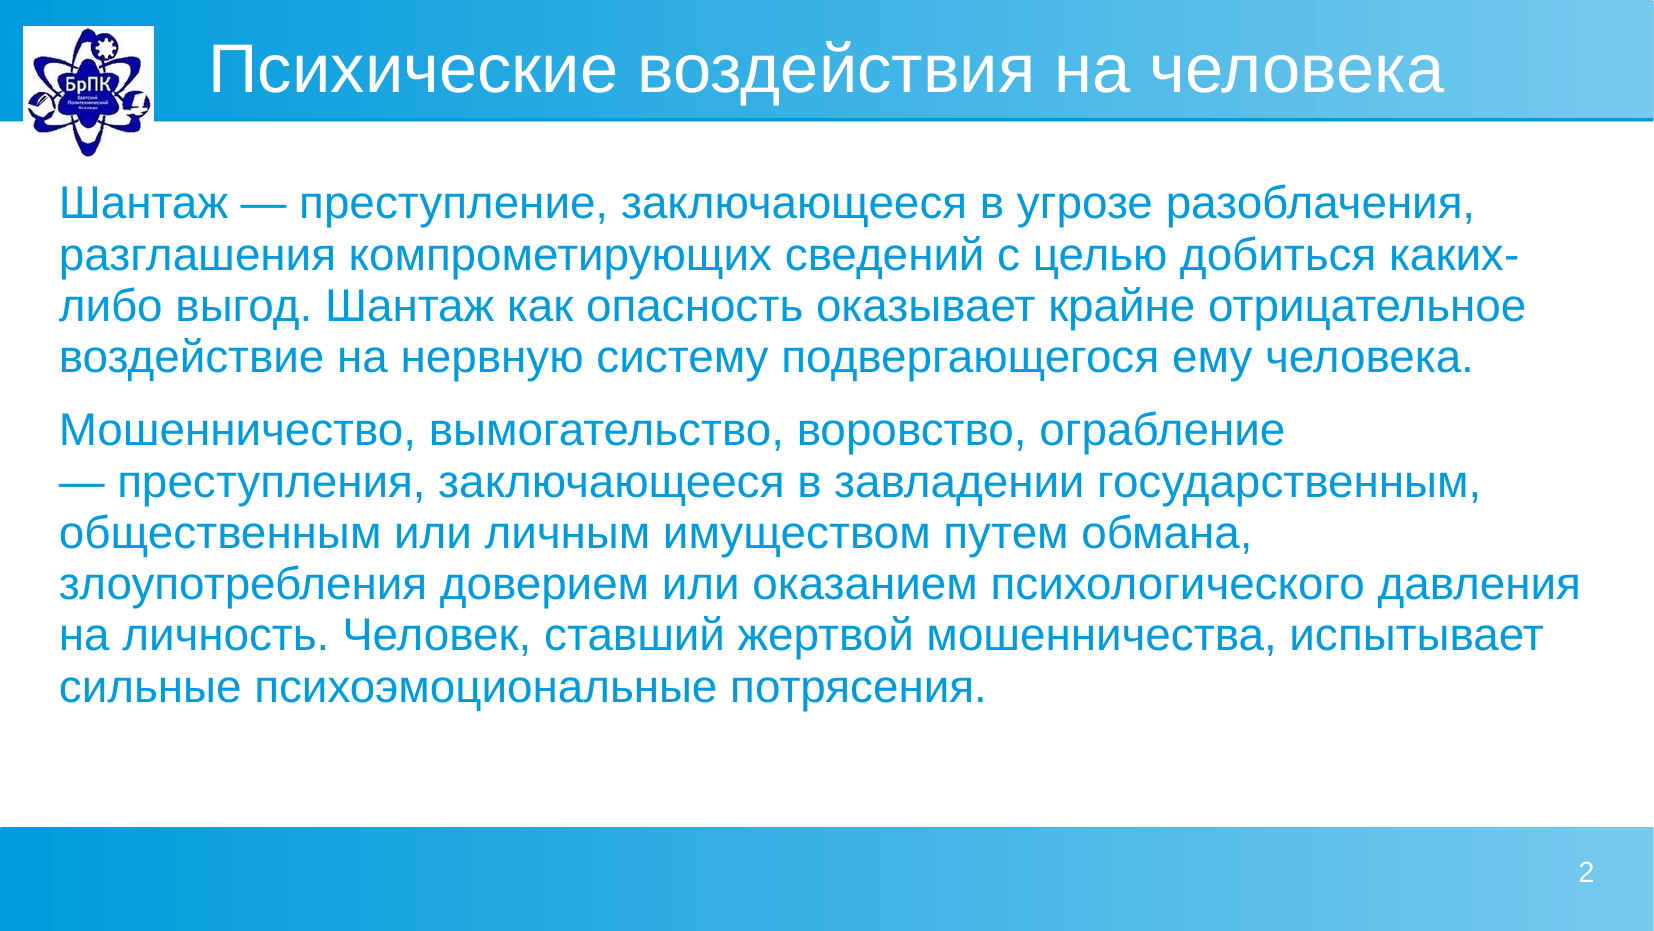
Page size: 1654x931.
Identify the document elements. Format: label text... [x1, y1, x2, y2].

list Шантаж — преступление, заключающееся в угрозе разоблачения, разглашения компрометирующих сведений с целью добиться каких-либо выгод. Шантаж как опасность оказывает крайне отрицательное воздействие на нервную систему подвергающегося ему человека. Мошенничество, вымогательство, воровство, ограбление — преступления, заключающееся в завладении государственным, общественным или личным имуществом путем обмана, злоупотребления доверием или оказанием психологического давления на личность. Человек, ставший жертвой мошенничества, испытывает сильные психоэмоциональные потрясения. [59, 177, 1595, 768]
picture [23, 27, 154, 158]
title Психические воздействия на человека [154, 30, 1595, 108]
